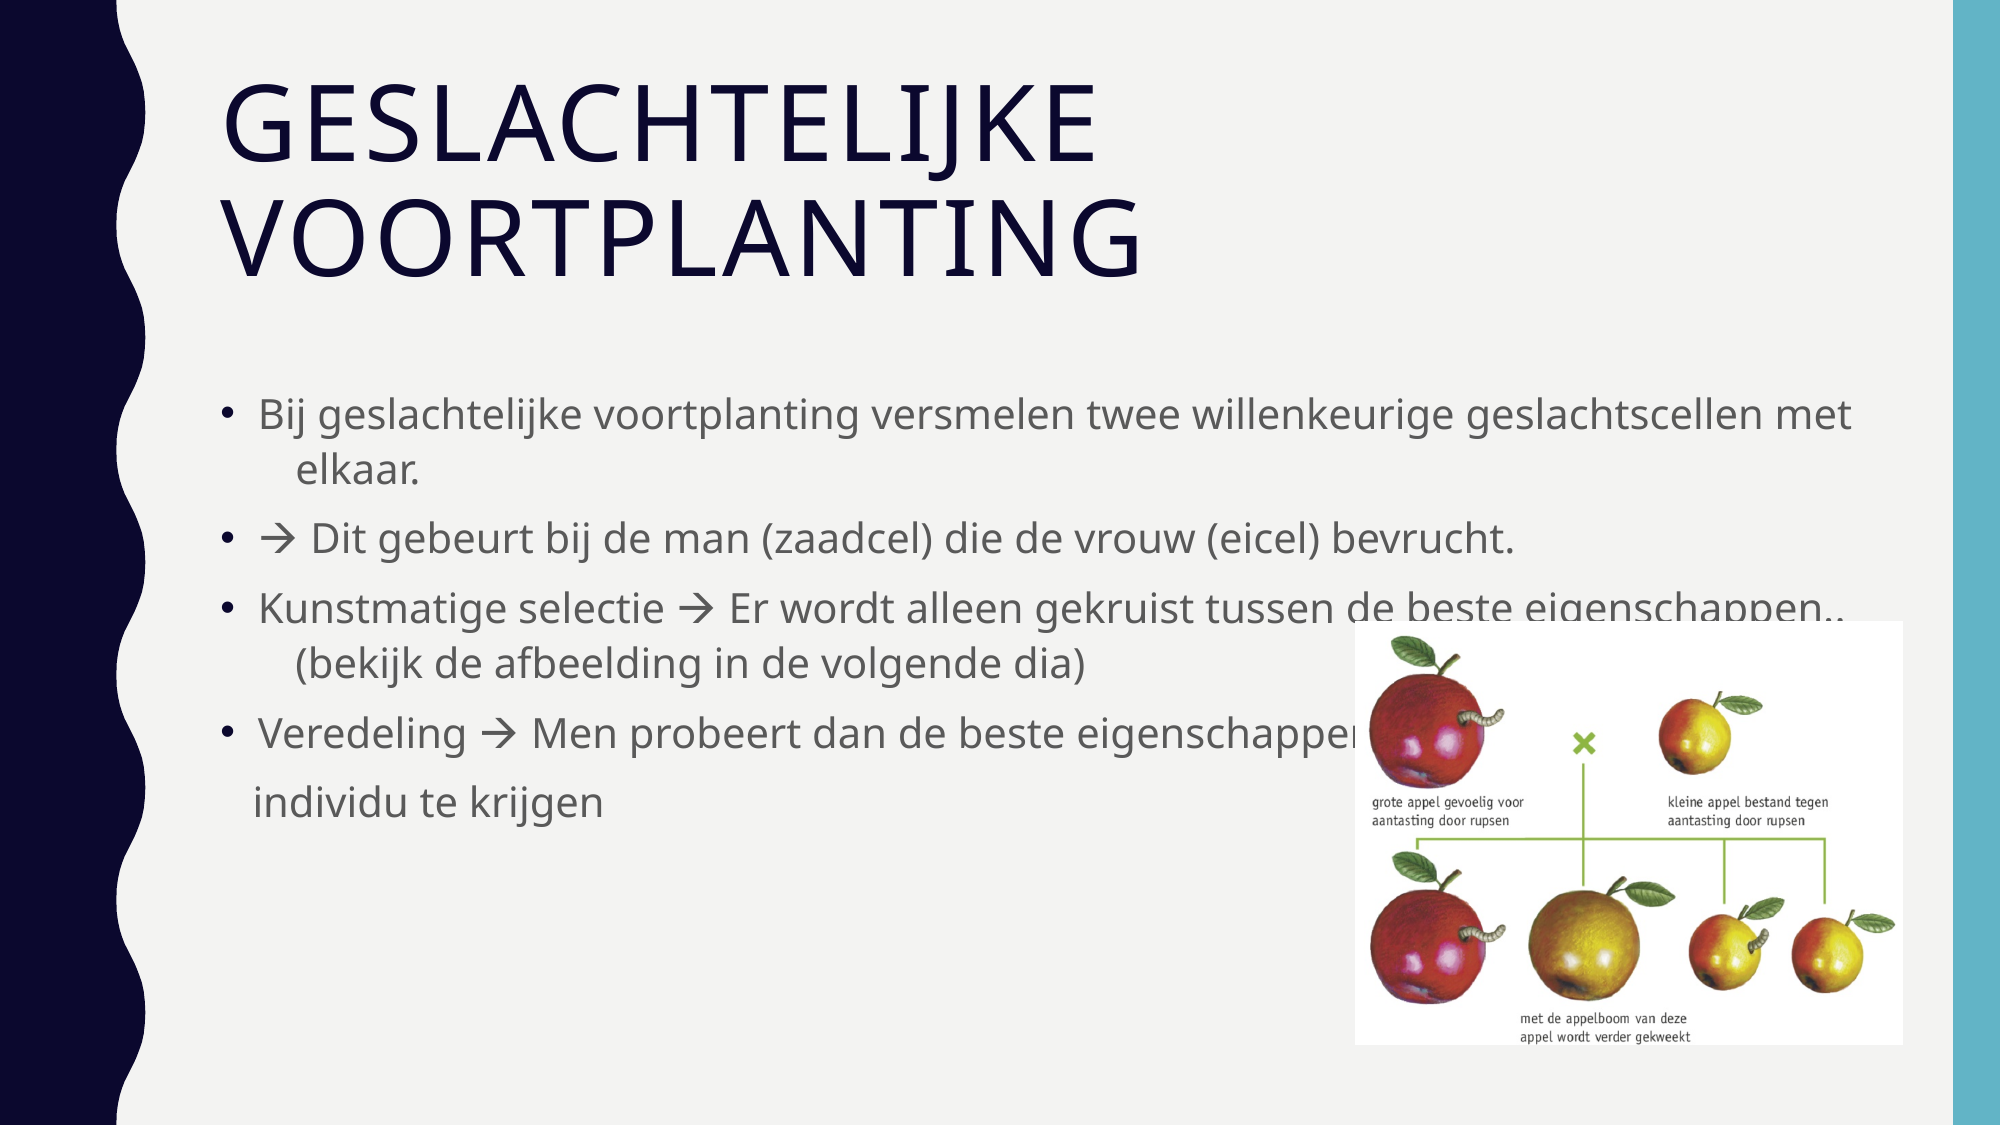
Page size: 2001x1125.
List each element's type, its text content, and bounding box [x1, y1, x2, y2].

list Bij geslachtelijke voortplanting versmelen twee willenkeurige geslachtscellen met elkaar.  Dit gebeurt bij de man (zaadcel) die de vrouw (eicel) bevrucht. Kunstmatige selectie  Er wordt alleen gekruist tussen de beste eigenschappen.. (bekijk de afbeelding in de volgende dia) Veredeling  Men probeert dan de beste eigenschappen in een individu te krijgen [205, 375, 1876, 965]
picture [1355, 621, 1903, 1045]
title Geslachtelijke voortplanting [205, 62, 1876, 308]
